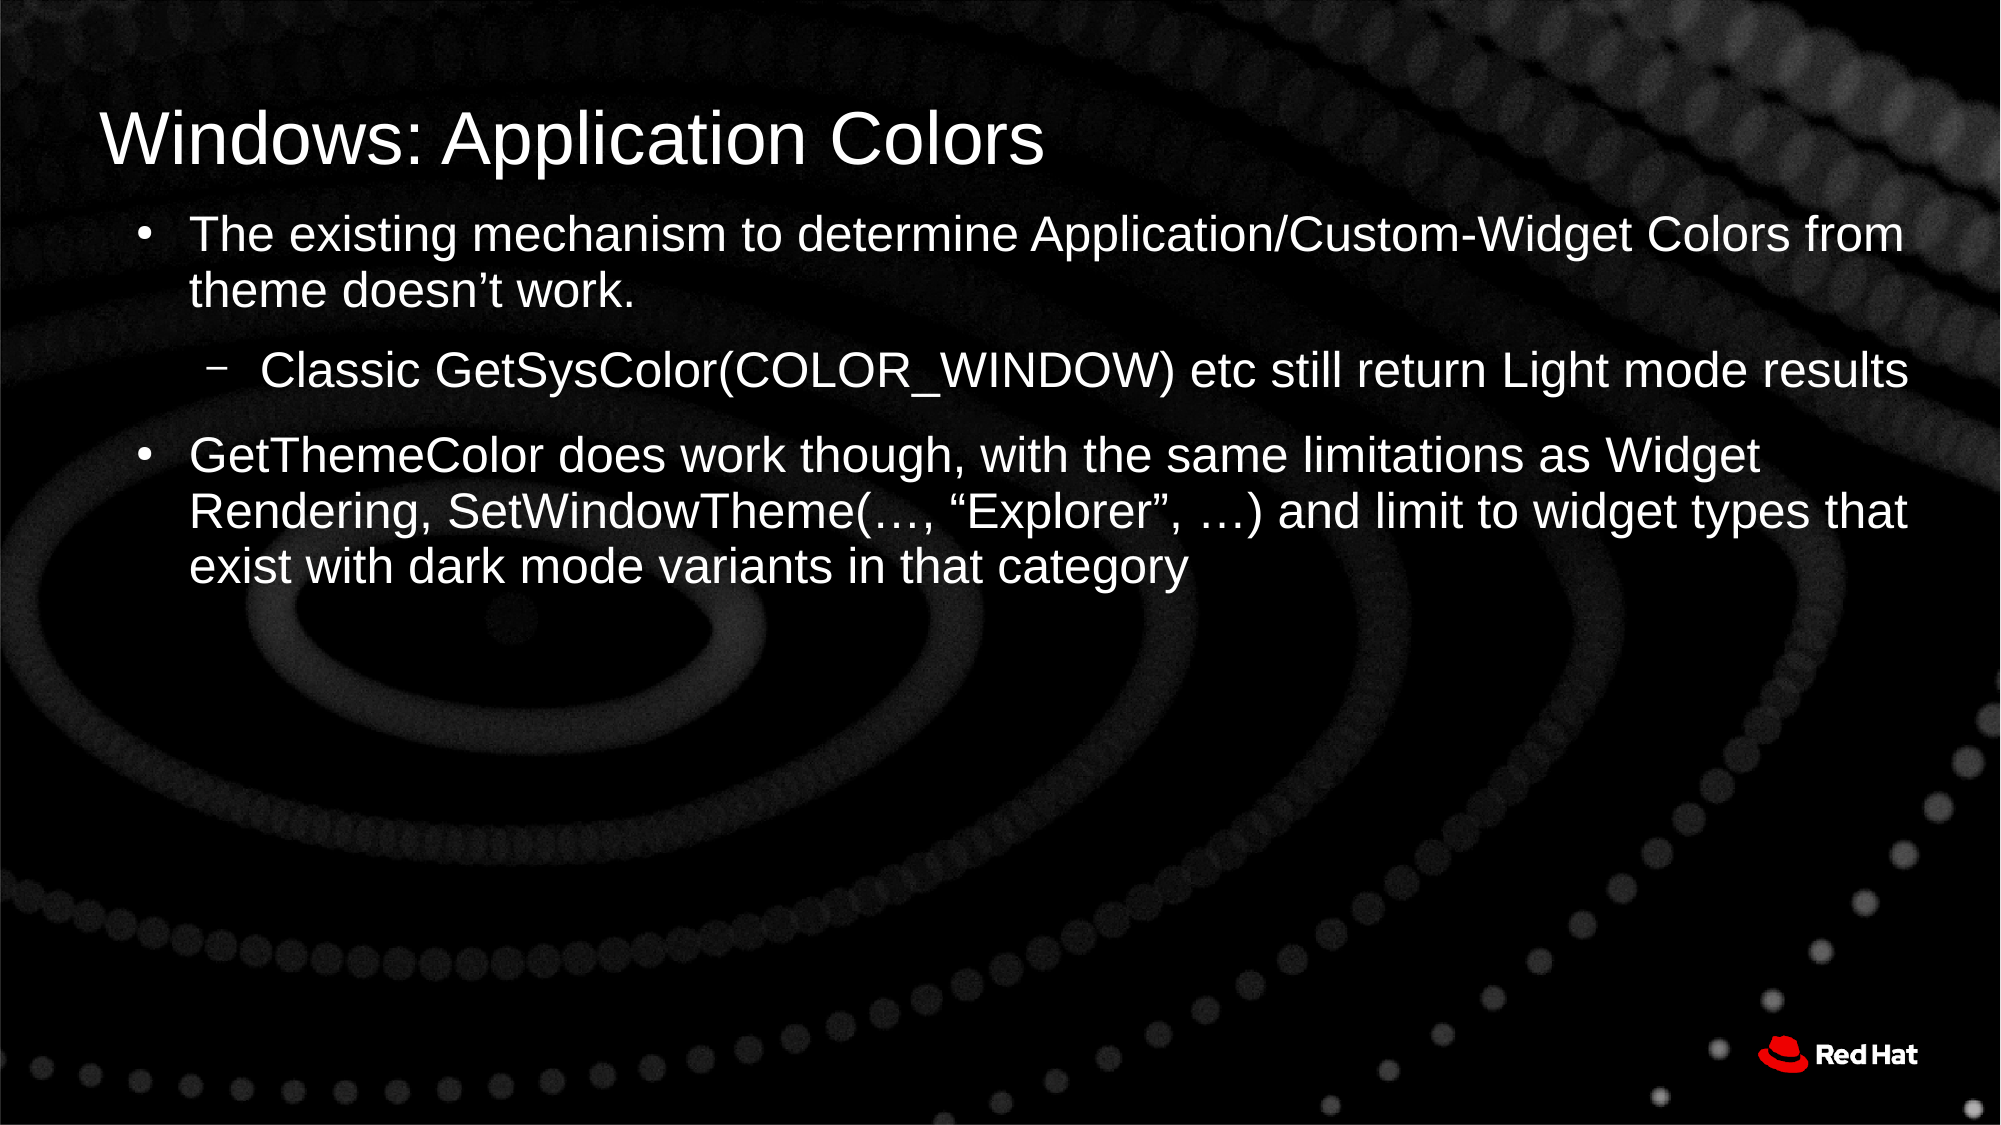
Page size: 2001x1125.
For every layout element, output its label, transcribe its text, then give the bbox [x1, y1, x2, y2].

picture [0, 0, 2001, 1125]
list The existing mechanism to determine Application/Custom-Widget Colors from theme doesn’t work. Classic GetSysColor(COLOR_WINDOW) etc still return Light mode results GetThemeColor does work though, with the same limitations as Widget Rendering, SetWindowTheme(…, “Explorer”, …) and limit to widget types that exist with dark mode variants in that category [118, 206, 1919, 1004]
title Windows: Application Colors [99, 44, 1900, 233]
